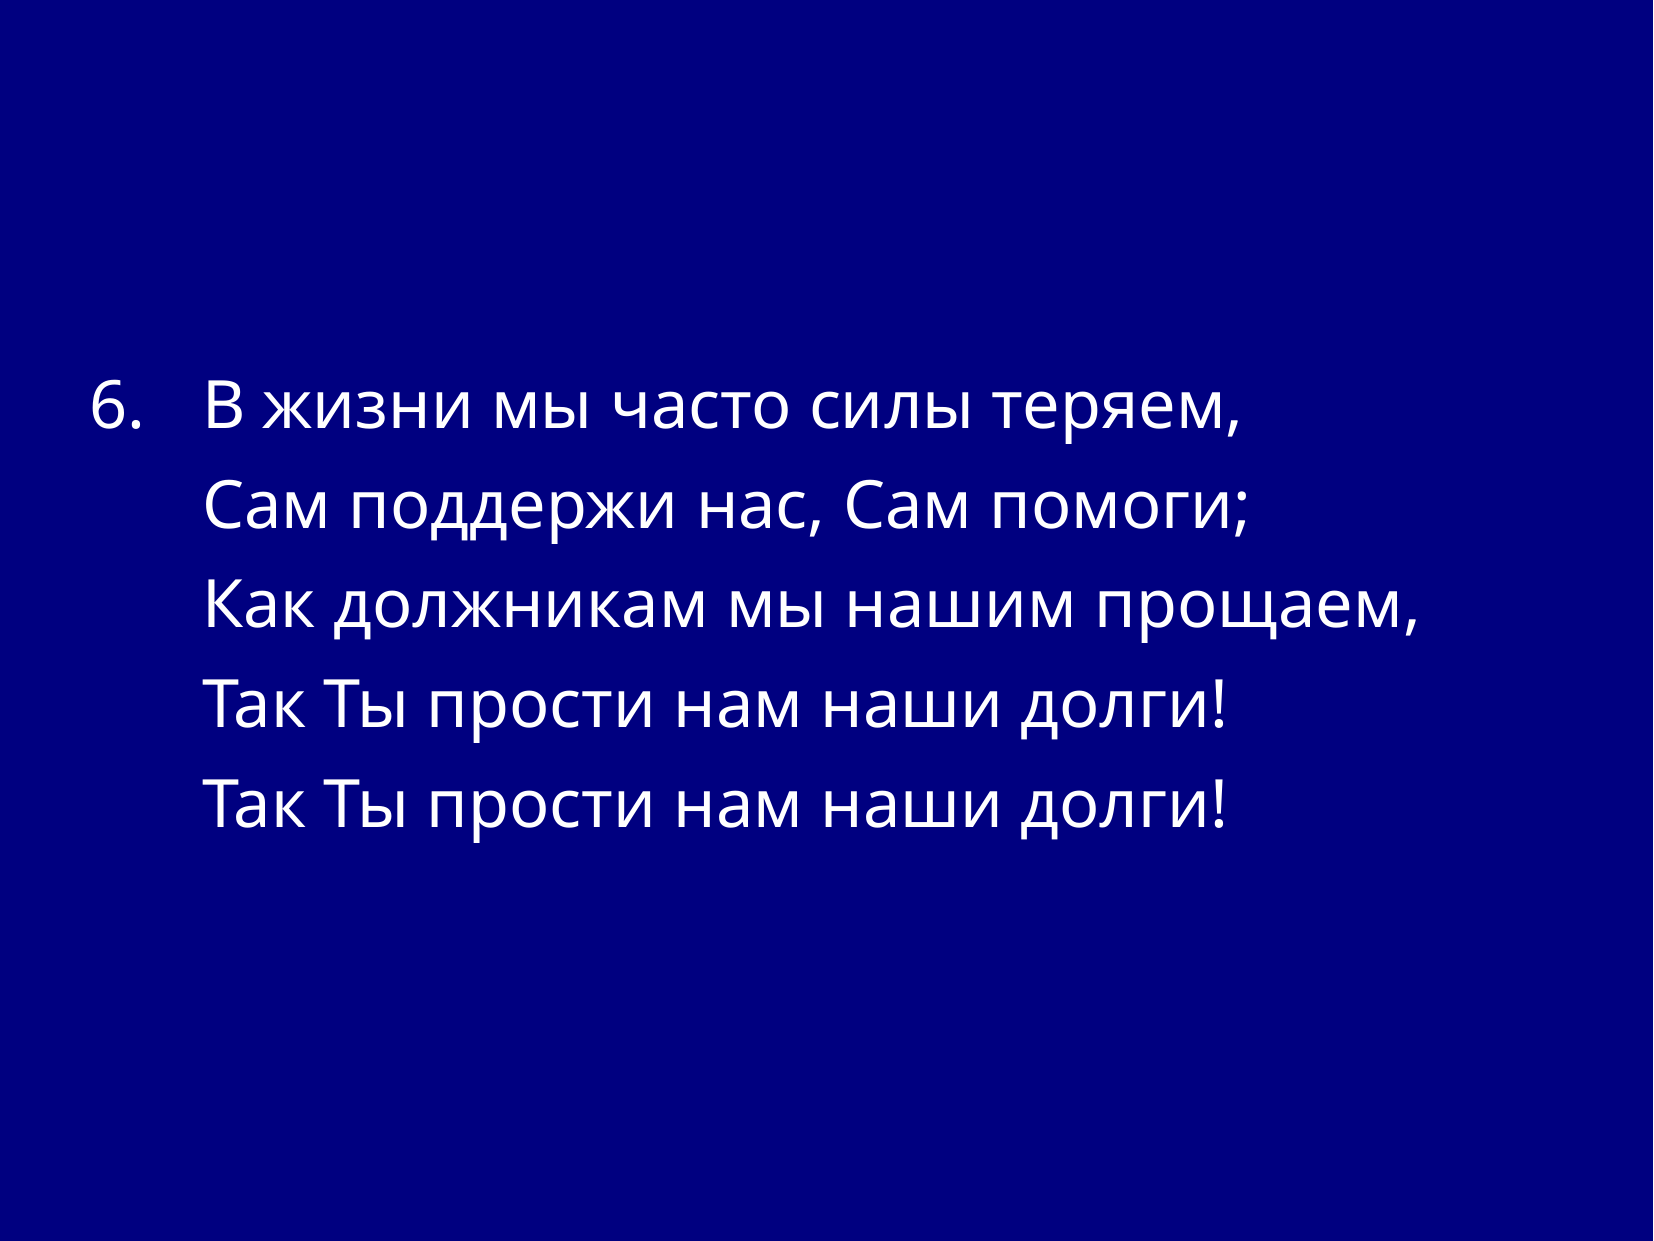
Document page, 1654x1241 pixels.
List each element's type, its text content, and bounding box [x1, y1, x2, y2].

text_box 6. В жизни мы часто силы теряем, Сам поддержи нас, Сам помоги; Как должникам мы нашим прощаем, Так Ты прости нам наши долги! Так Ты прости нам наши долги! [75, 150, 1576, 1163]
